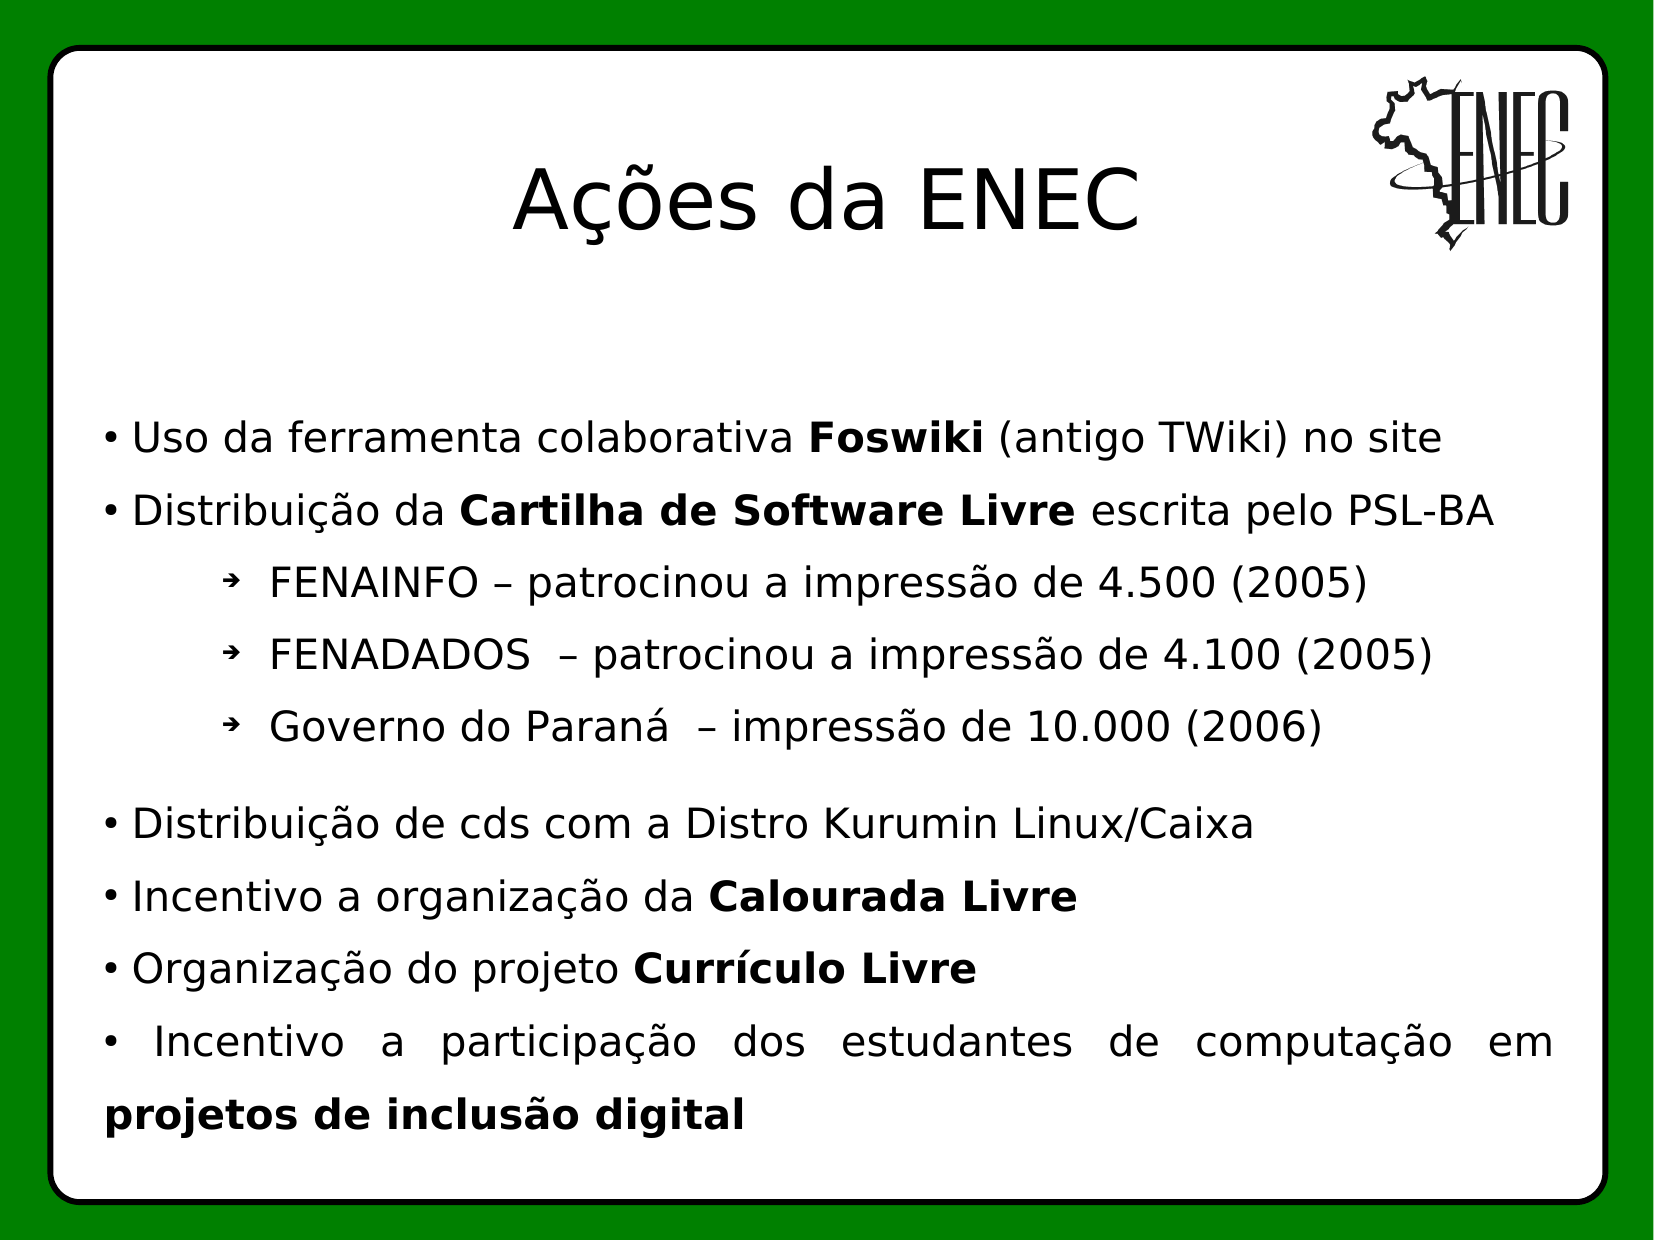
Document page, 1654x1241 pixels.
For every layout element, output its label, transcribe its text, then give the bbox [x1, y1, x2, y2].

title Ações da ENEC [121, 97, 1534, 305]
list Uso da ferramenta colaborativa Foswiki (antigo TWiki) no site Distribuição da Cartilha de Software Livre escrita pelo PSL-BA FENAINFO – patrocinou a impressão de 4.500 (2005) FENADADOS – patrocinou a impressão de 4.100 (2005) Governo do Paraná – impressão de 10.000 (2006) Distribuição de cds com a Distro Kurumin Linux/Caixa Incentivo a organização da Calourada Livre Organização do projeto Currículo Livre Incentivo a participação dos estudantes de computação em projetos de inclusão digital [103, 389, 1555, 1171]
picture [1367, 71, 1574, 273]
